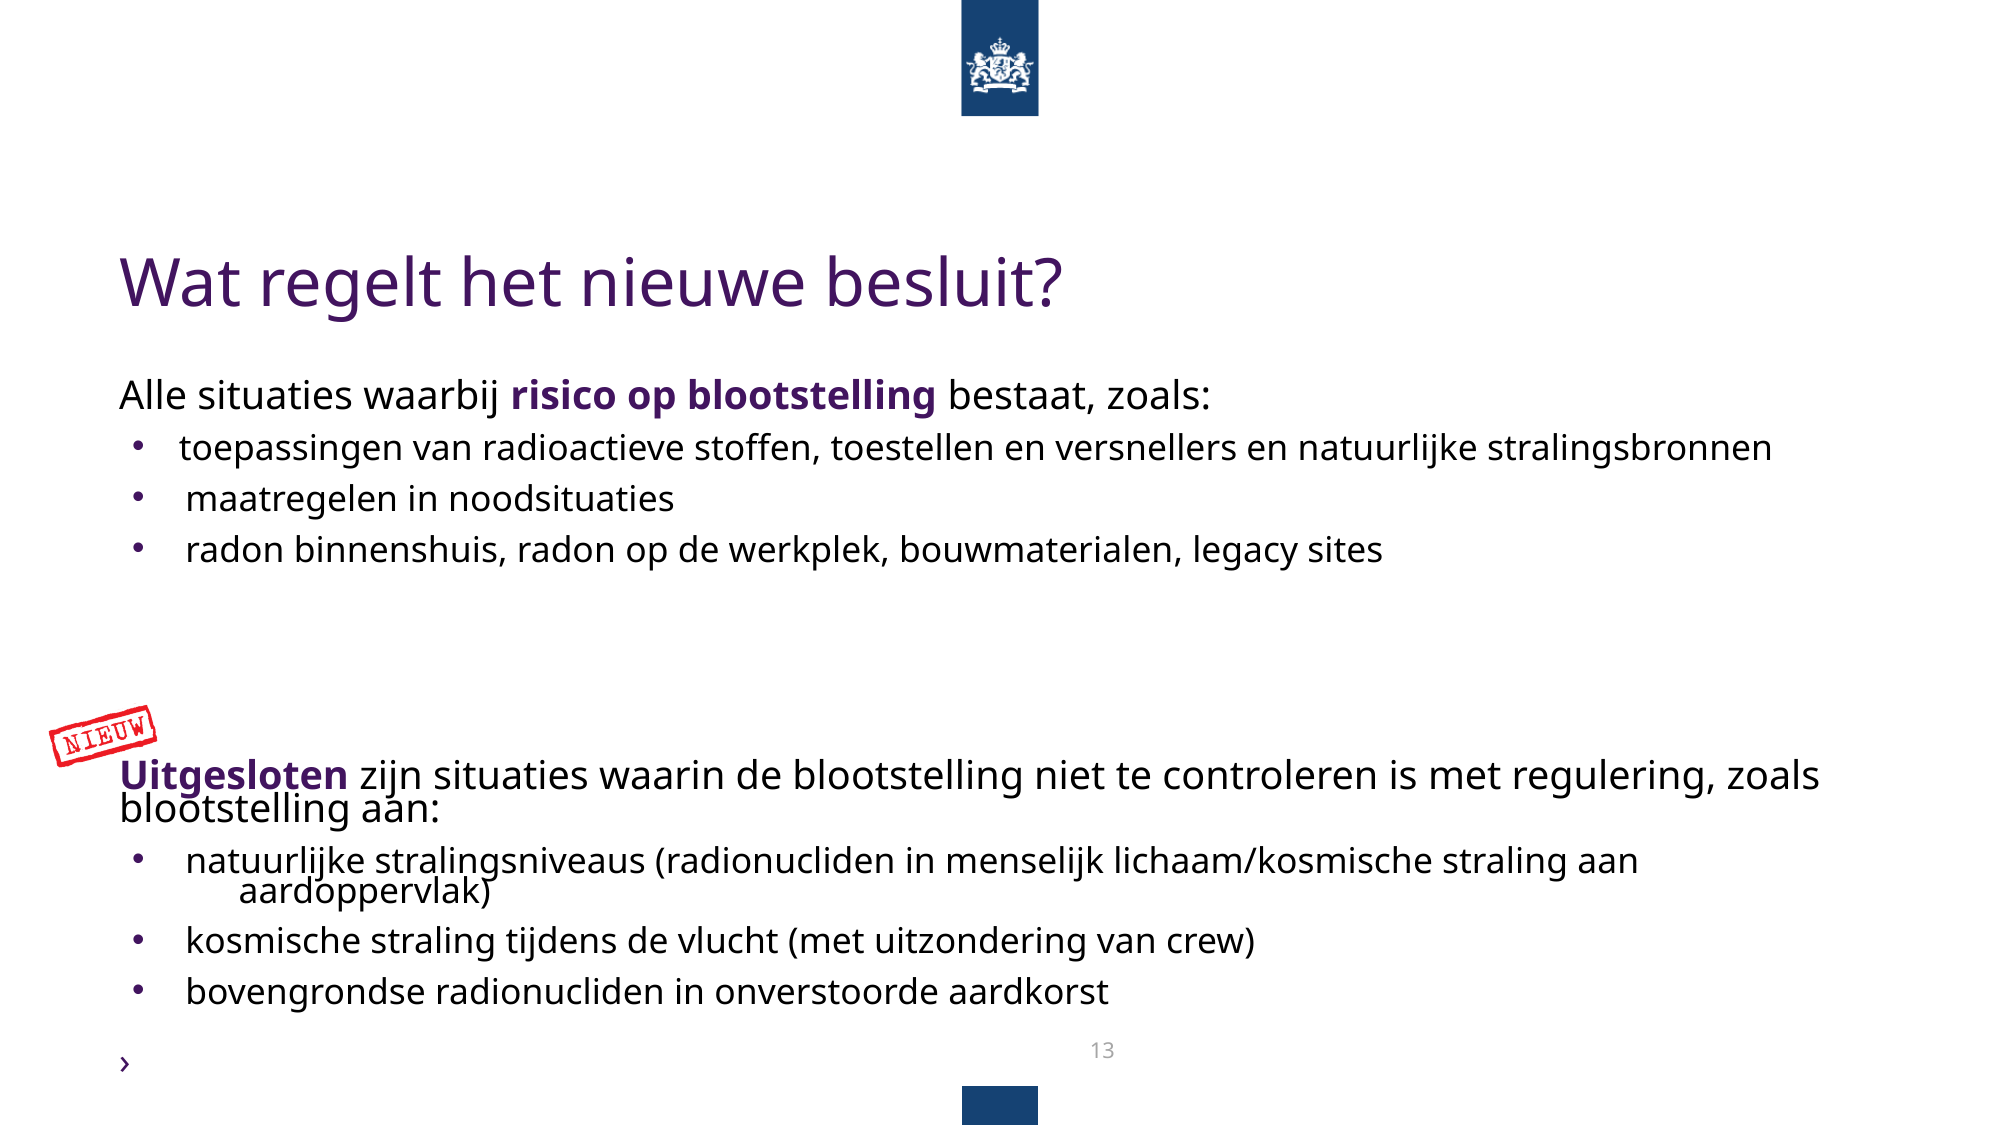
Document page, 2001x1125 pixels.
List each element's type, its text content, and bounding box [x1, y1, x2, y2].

text_box [1074, 1020, 1897, 1074]
picture [33, 674, 175, 800]
list Alle situaties waarbij risico op blootstelling bestaat, zoals: toepassingen van radioactieve stoffen, toestellen en versnellers en natuurlijke stralingsbronnen maatregelen in noodsituaties radon binnenshuis, radon op de werkplek, bouwmaterialen, legacy sites Uitgesloten zijn situaties waarin de blootstelling niet te controleren is met regulering, zoals blootstelling aan: natuurlijke stralingsniveaus (radionucliden in menselijk lichaam/kosmische straling aan aardoppervlak) kosmische straling tijdens de vlucht (met uitzondering van crew) bovengrondse radionucliden in onverstoorde aardkorst [104, 375, 1897, 1021]
title Wat regelt het nieuwe besluit? [104, 172, 1897, 329]
